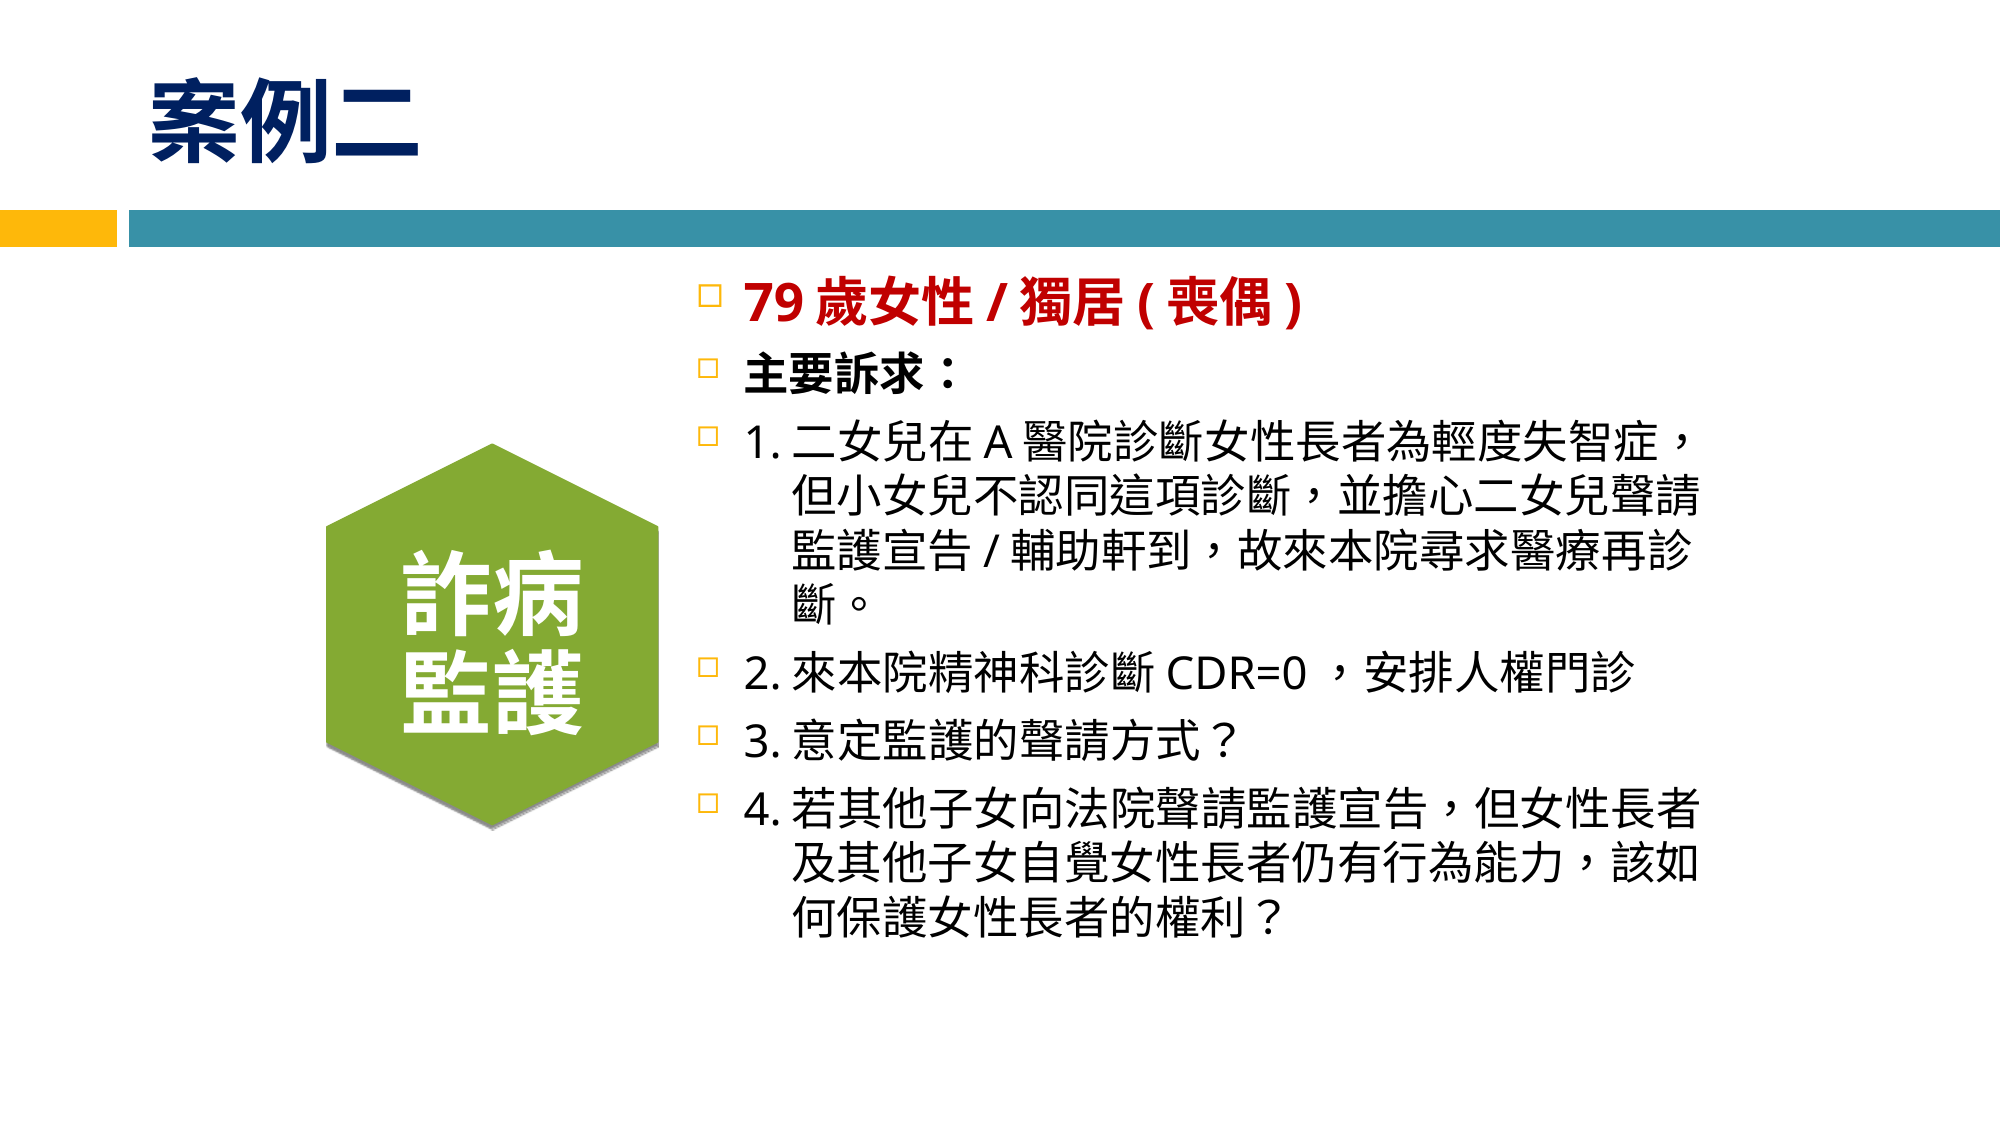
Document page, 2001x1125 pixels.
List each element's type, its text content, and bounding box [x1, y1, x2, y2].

title 案例二 [133, 37, 1917, 201]
list 79歲女性/獨居(喪偶) 主要訴求： 1.二女兒在A醫院診斷女性長者為輕度失智症，但小女兒不認同這項診斷，並擔心二女兒聲請監護宣告/輔助軒到，故來本院尋求醫療再診斷。 2.來本院精神科診斷CDR=0，安排人權門診 3.意定監護的聲請方式？ 4.若其他子女向法院聲請監護宣告，但女性長者及其他子女自覺女性長者仍有行為能力，該如何保護女性長者的權利？ [680, 260, 1750, 1011]
text_box [326, 442, 658, 768]
text_box [401, 779, 584, 825]
text_box 詐病監護 [378, 517, 606, 779]
